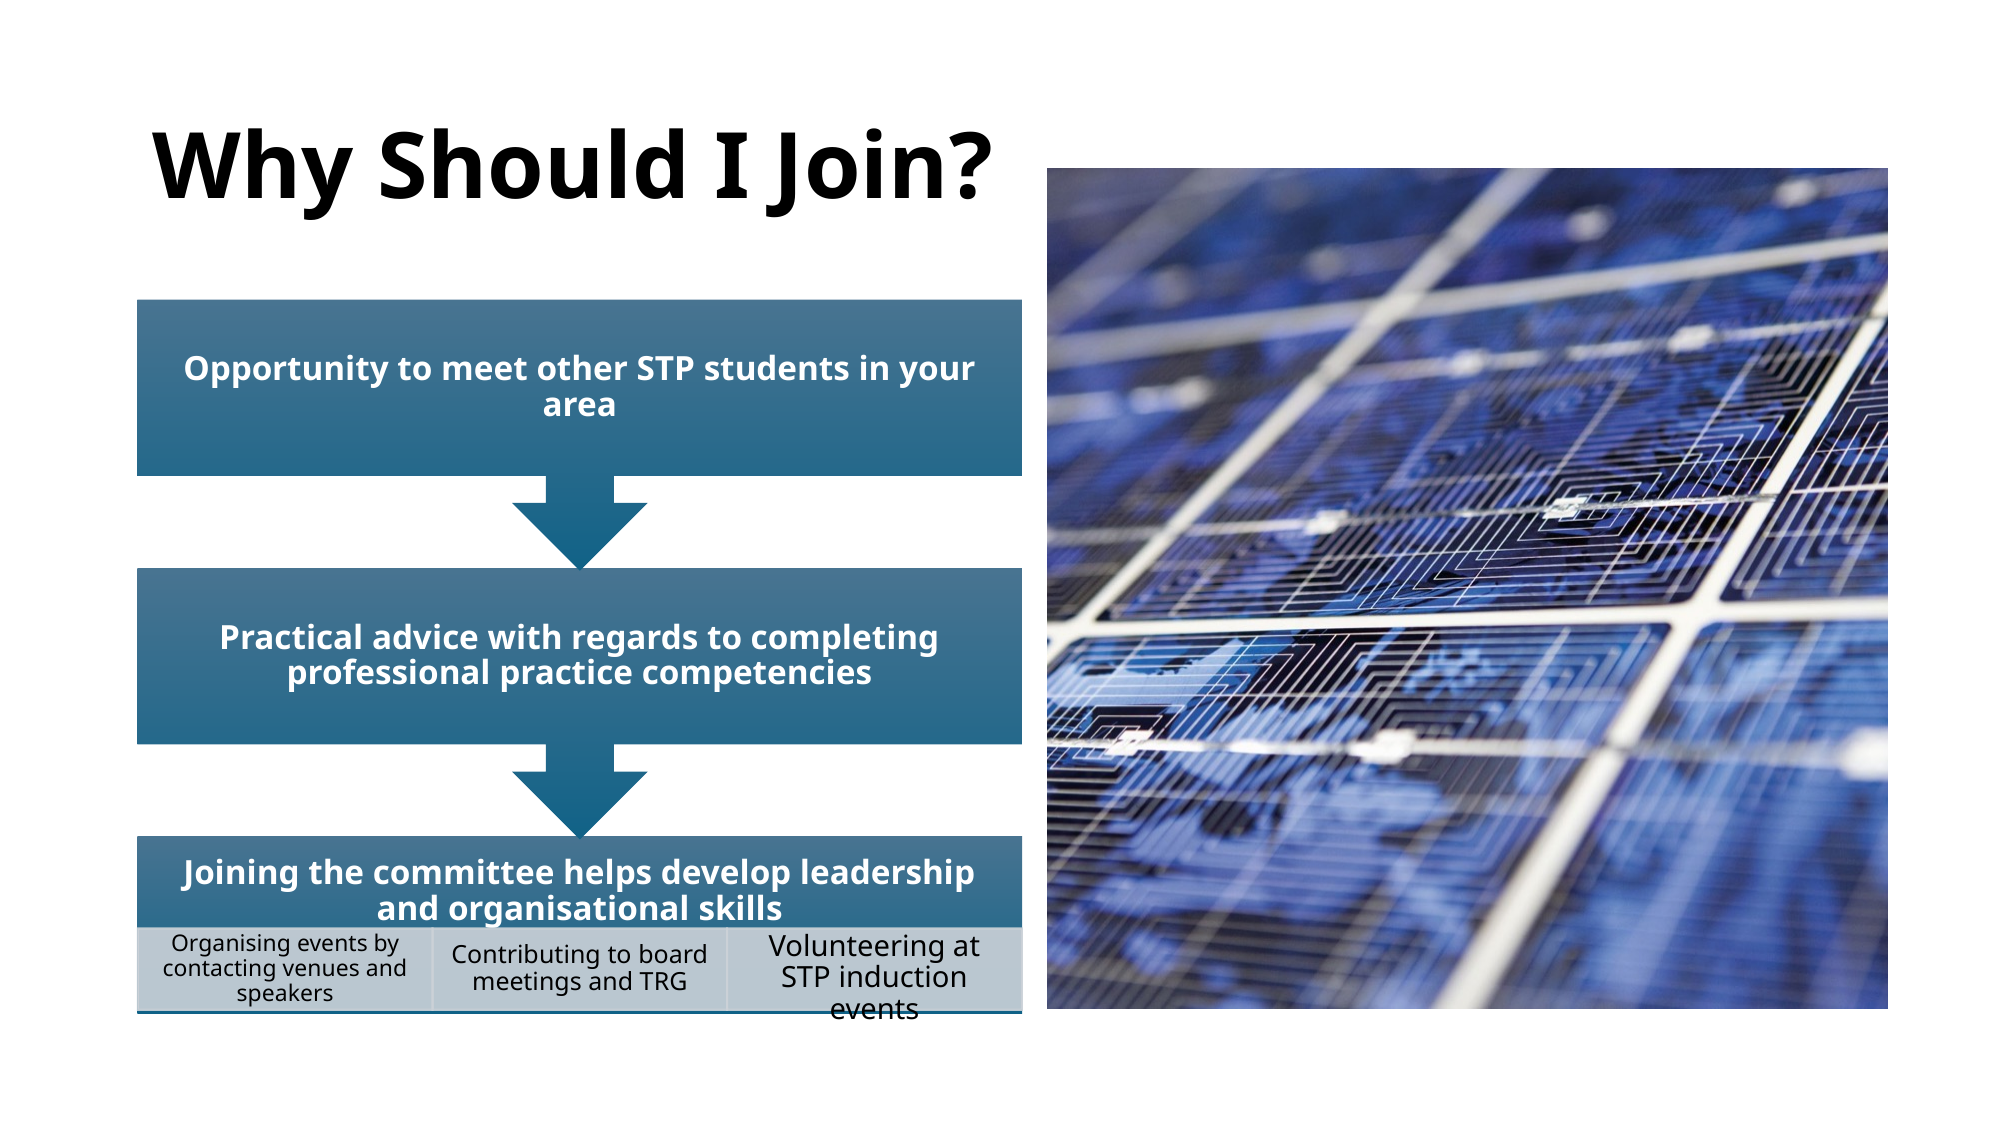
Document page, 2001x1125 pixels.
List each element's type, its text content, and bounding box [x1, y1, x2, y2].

picture [1047, 168, 1888, 1009]
text_box Practical advice with regards to completing professional practice competencies [137, 568, 1023, 840]
title Why Should I Join? [137, 59, 1023, 278]
text_box Opportunity to meet other STP students in your area [137, 299, 1023, 571]
text_box Contributing to board meetings and TRG [432, 928, 727, 1010]
text_box Volunteering at STP induction events [727, 928, 1022, 1010]
text_box Organising events by contacting venues and speakers [137, 928, 432, 1010]
text_box Joining the committee helps develop leadership and organisational skills [137, 836, 1023, 1014]
text_box Joining the committee helps develop leadership and organisational skills [137, 1010, 831, 1014]
